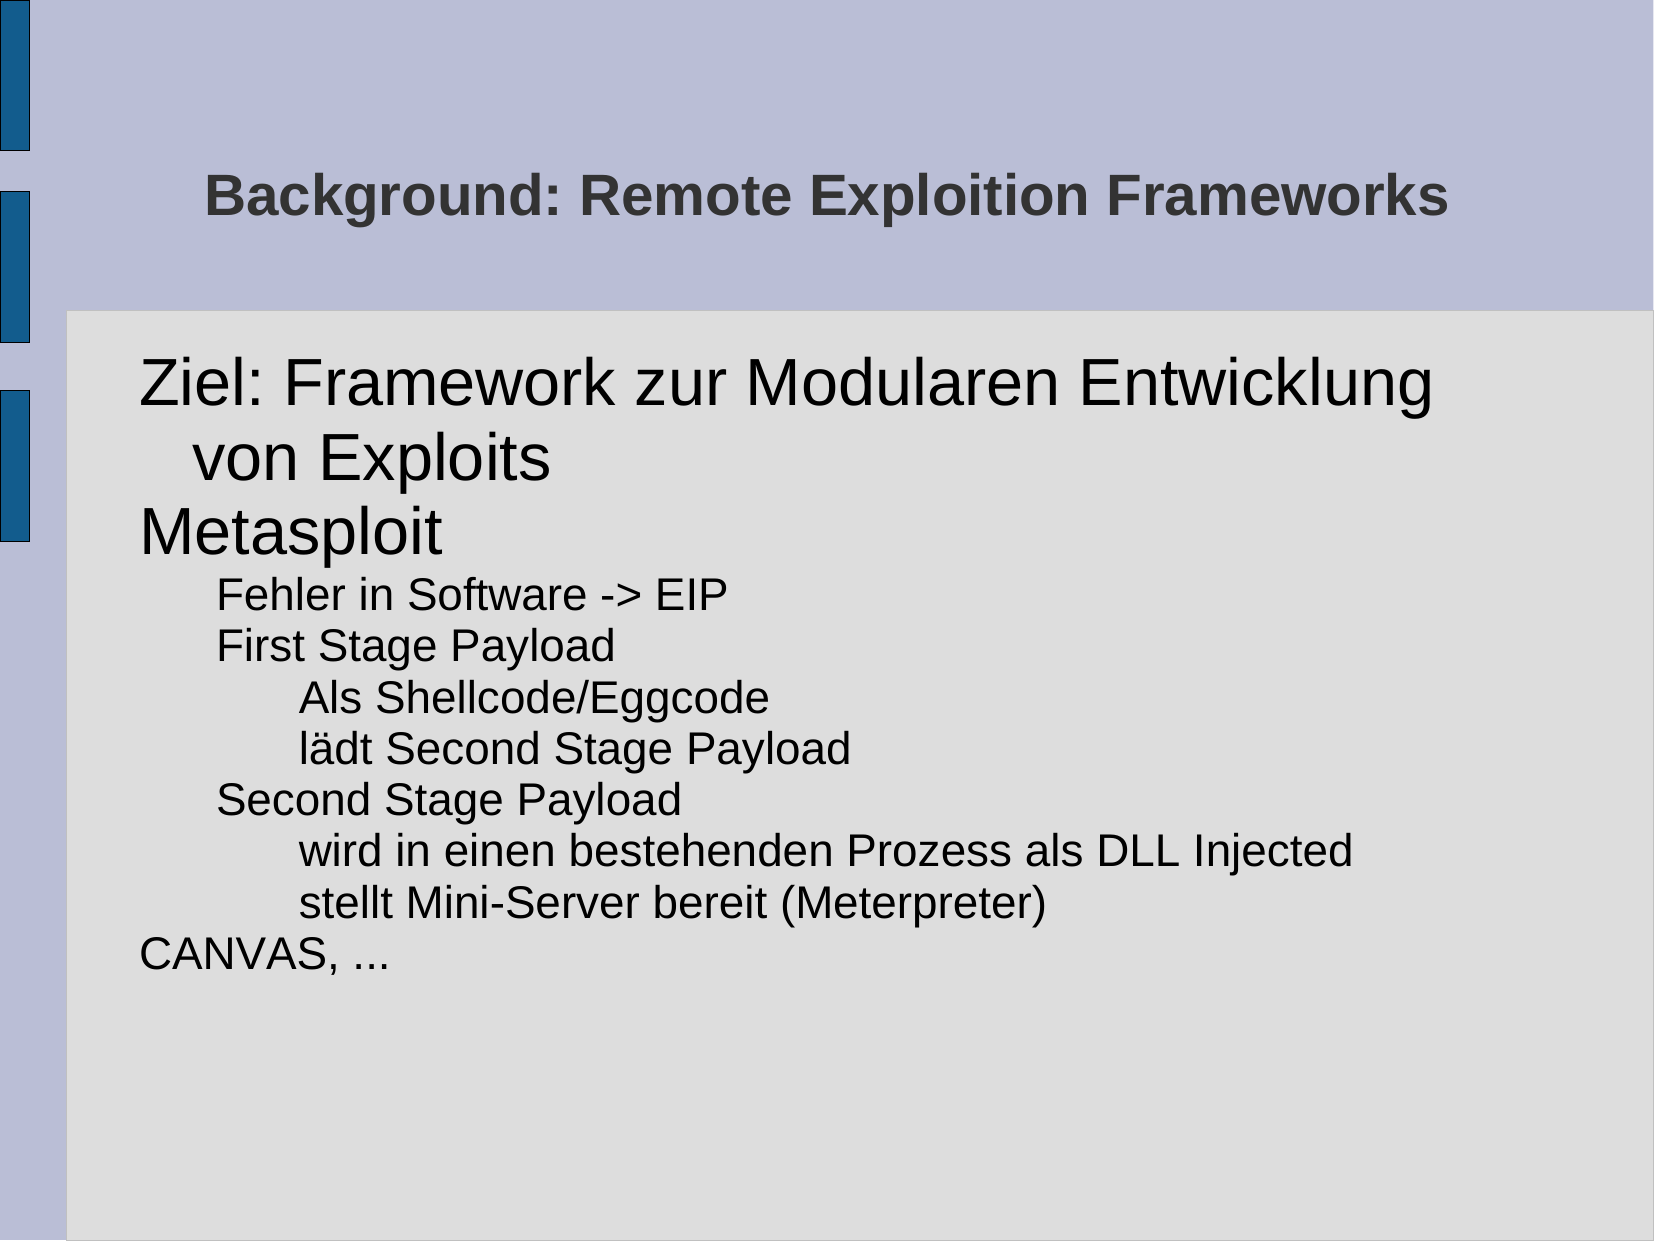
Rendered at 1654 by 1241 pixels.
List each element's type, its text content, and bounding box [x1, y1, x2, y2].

list Ziel: Framework zur Modularen Entwicklung von Exploits Metasploit Fehler in Software -> EIP First Stage Payload Als Shellcode/Eggcode lädt Second Stage Payload Second Stage Payload wird in einen bestehenden Prozess als DLL Injected stellt Mini-Server bereit (Meterpreter) CANVAS, ... [121, 344, 1534, 1187]
title Background: Remote Exploition Frameworks [121, 98, 1534, 291]
